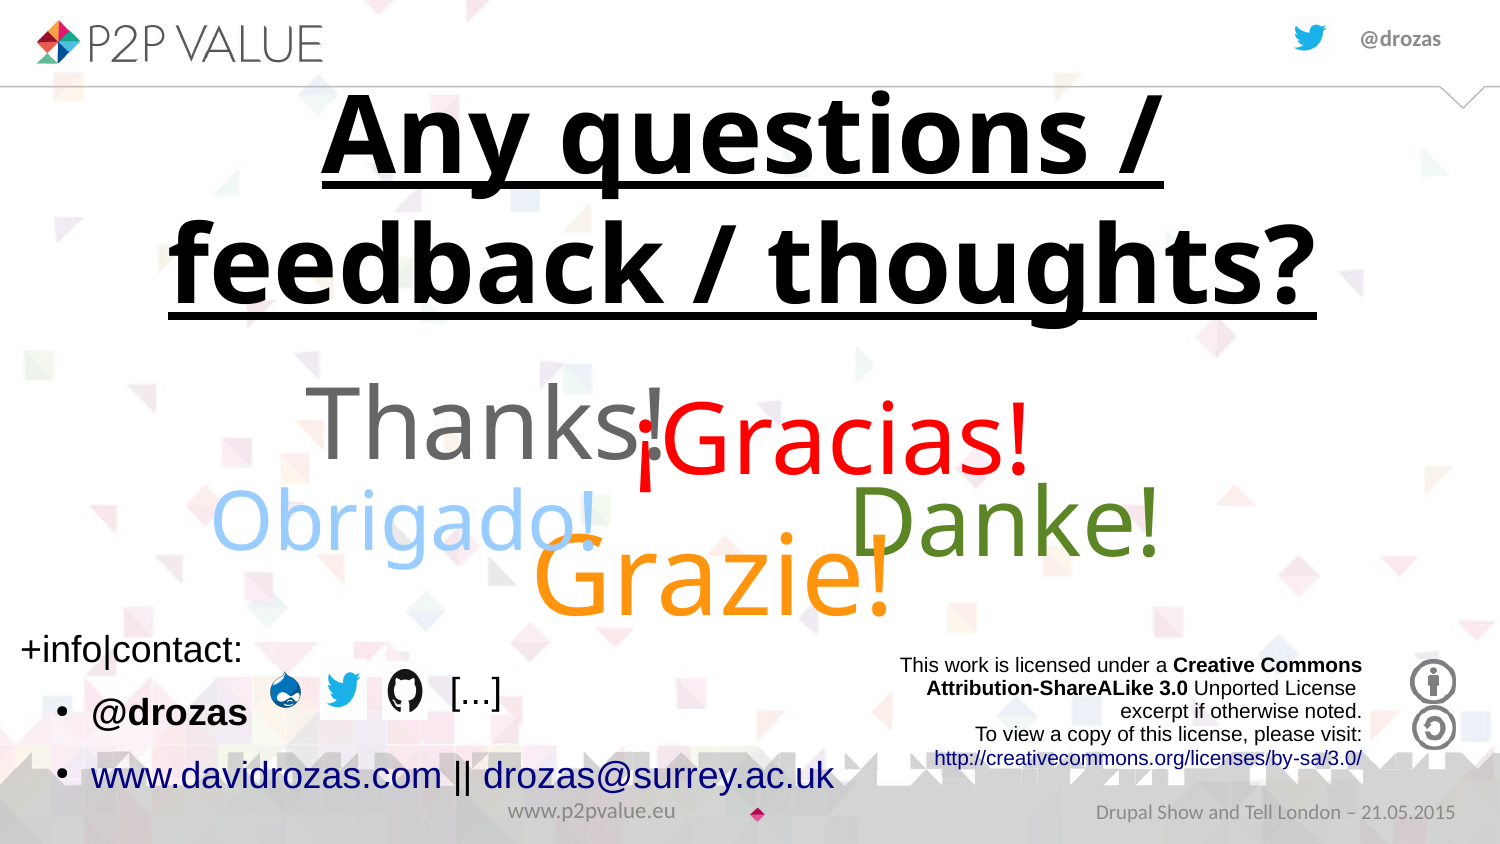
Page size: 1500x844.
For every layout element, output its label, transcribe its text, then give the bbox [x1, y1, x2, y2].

text_box Drupal Show and Tell London – 21.05.2015 [1147, 788, 1470, 834]
title Thanks! [270, 376, 585, 420]
title ¡Gracias! [585, 376, 1081, 541]
picture [270, 671, 301, 709]
title Danke! [916, 420, 1201, 616]
text_box [...] [435, 663, 526, 721]
text_box @drozas [1333, 15, 1455, 60]
picture [0, 0, 1500, 844]
picture [320, 659, 367, 720]
picture [382, 661, 428, 721]
title Grazie! [616, 541, 916, 600]
title Any questions / feedback / thoughts? [150, 15, 1336, 376]
text_box This work is licensed under a Creative Commons Attribution-ShareALike 3.0 Unported License excerpt if otherwise noted. To view a copy of this license, please visit: http://creativecommons.org/licenses/by-sa/3.0/ [1147, 645, 1378, 801]
text_box +info|contact: @drozas www.davidrozas.com || drozas@surrey.ac.uk [0, 600, 1147, 844]
title Obrigado! [195, 420, 616, 600]
